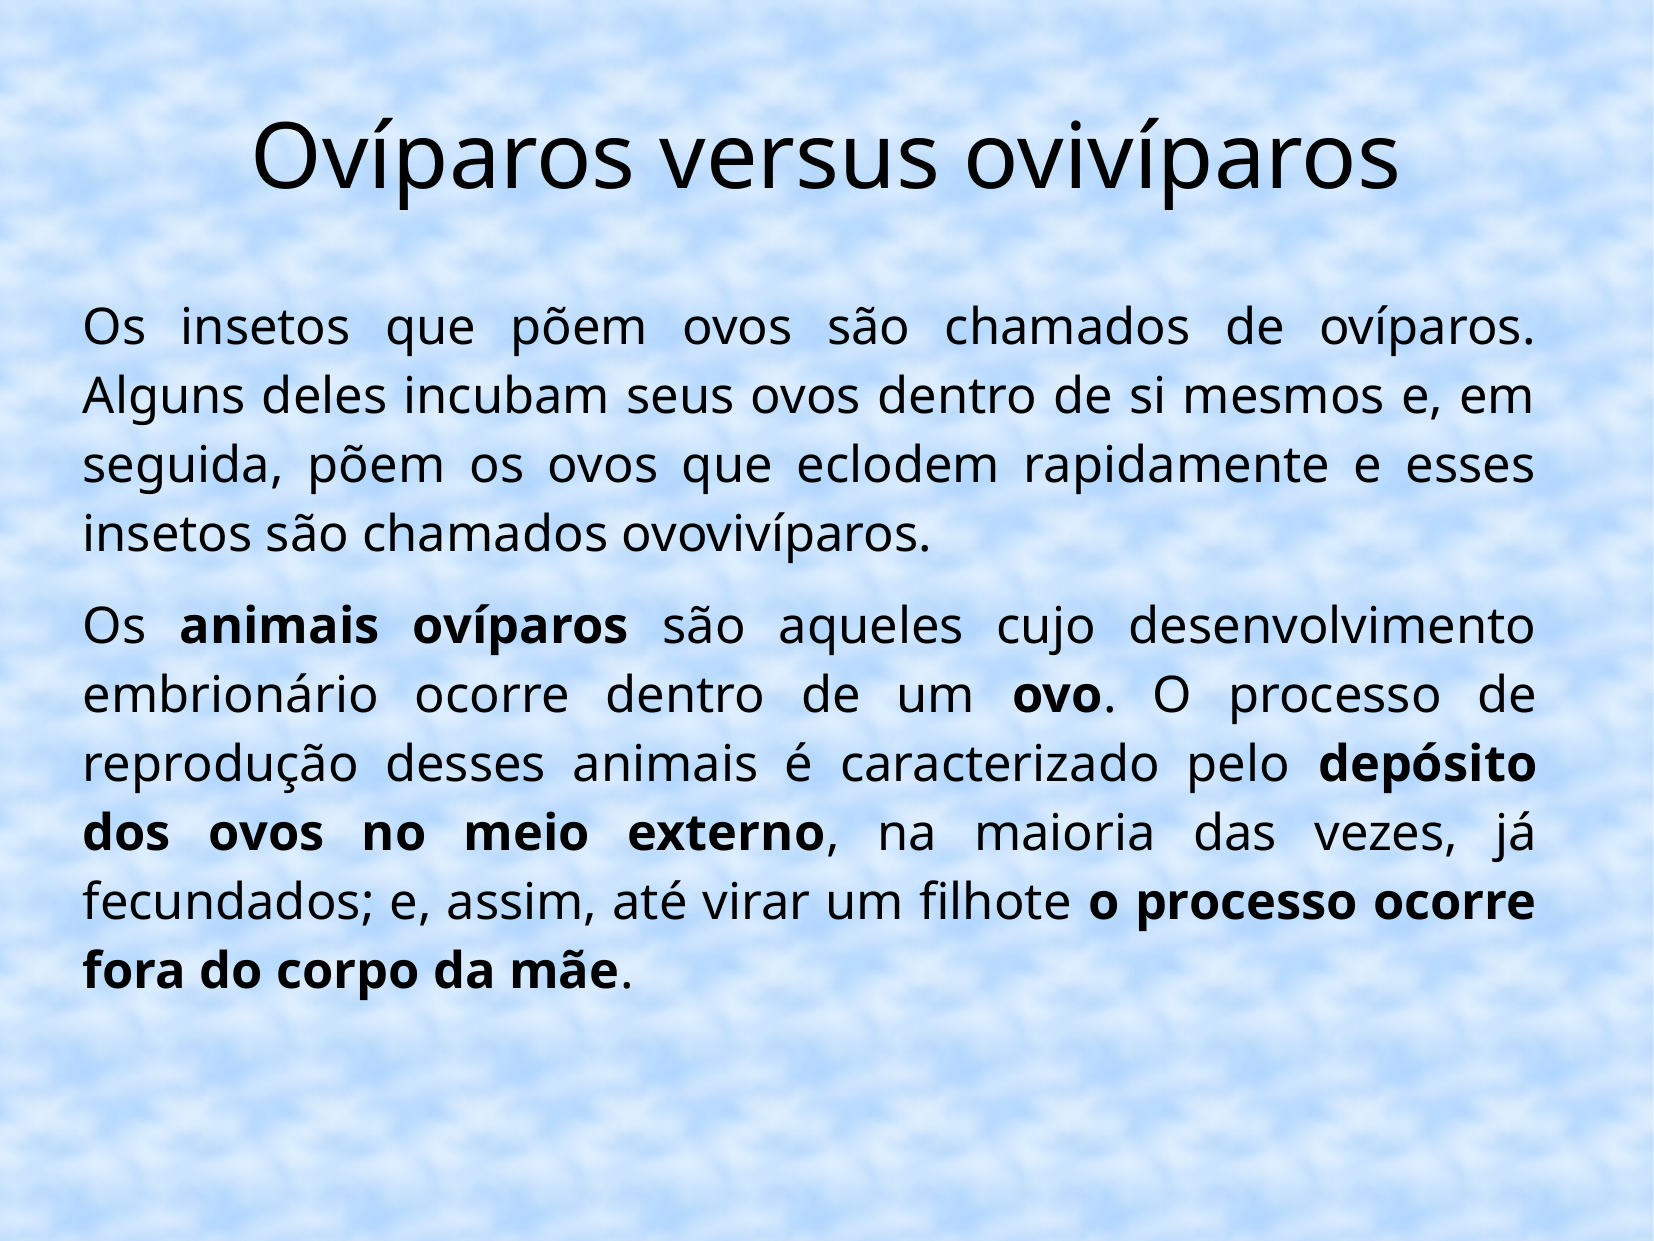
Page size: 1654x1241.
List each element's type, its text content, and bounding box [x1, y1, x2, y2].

picture [0, 0, 1654, 1241]
title Ovíparos versus ovivíparos [82, 49, 1571, 257]
list Os insetos que põem ovos são chamados de ovíparos. Alguns deles incubam seus ovos dentro de si mesmos e, em seguida, põem os ovos que eclodem rapidamente e esses insetos são chamados ovovivíparos. Os animais ovíparos são aqueles cujo desenvolvimento embrionário ocorre dentro de um ovo. O processo de reprodução desses animais é caracterizado pelo depósito dos ovos no meio externo, na maioria das vezes, já fecundados; e, assim, até virar um filhote o processo ocorre fora do corpo da mãe. [82, 290, 1538, 1010]
